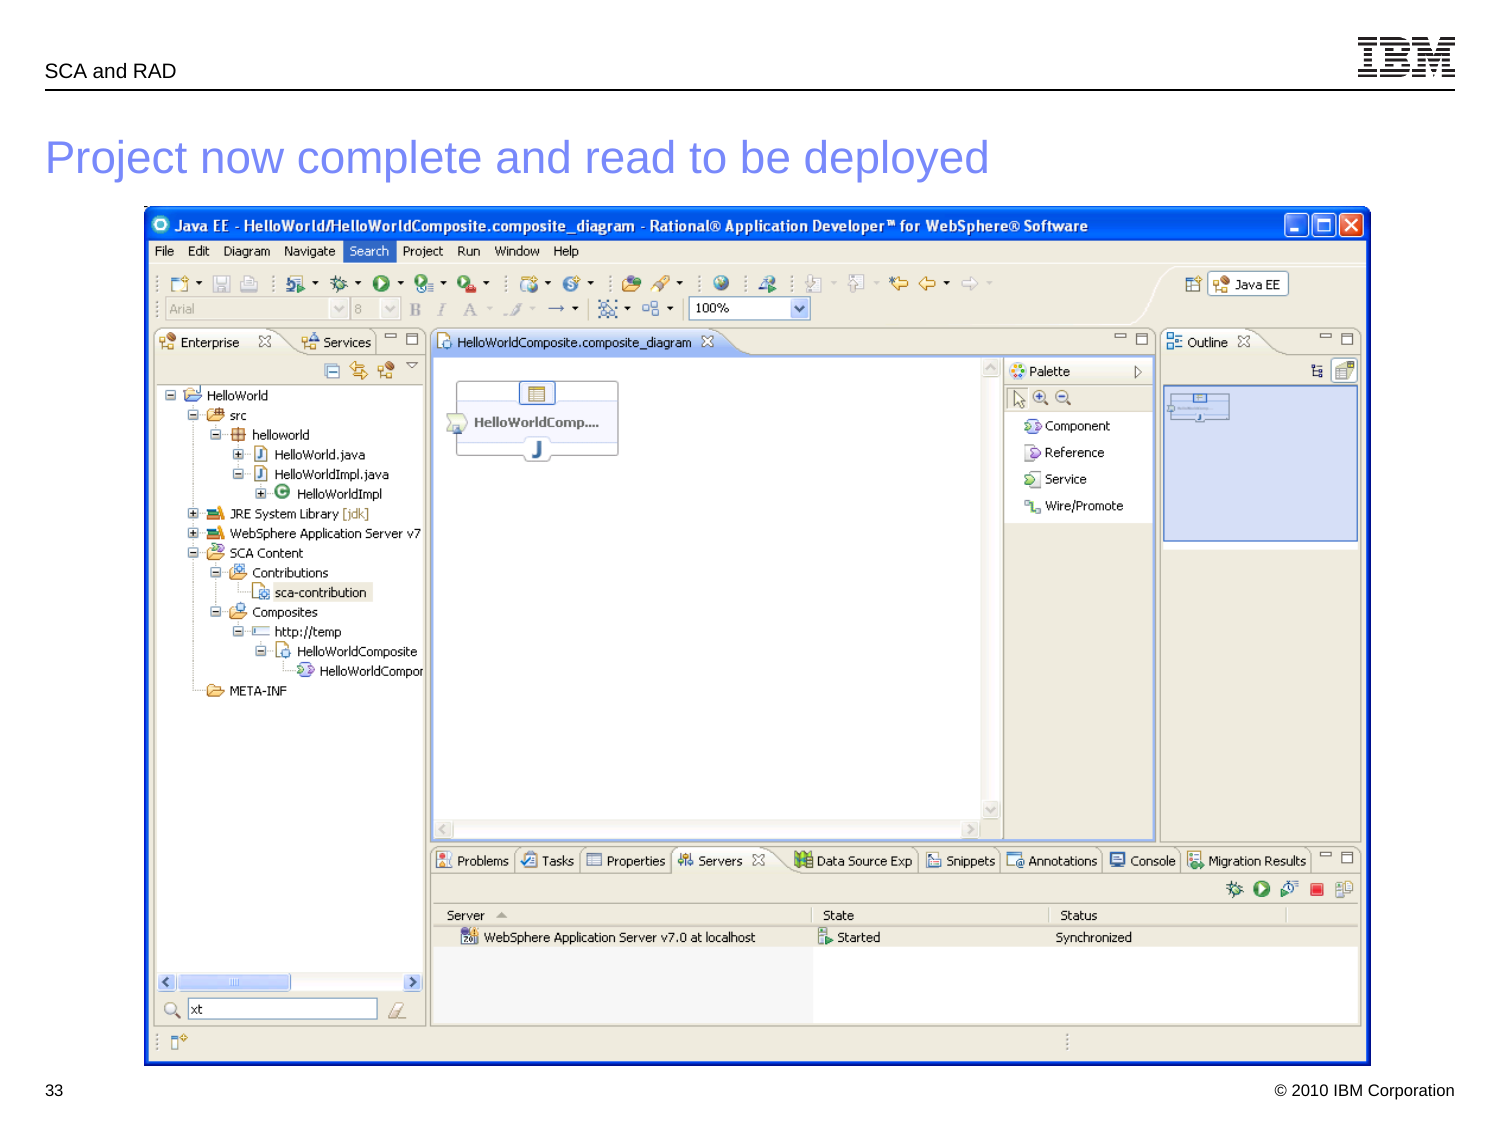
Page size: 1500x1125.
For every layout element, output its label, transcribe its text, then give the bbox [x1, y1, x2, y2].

picture [144, 206, 1371, 1066]
picture [1358, 37, 1455, 61]
title Project now complete and read to be deployed [29, 61, 1455, 258]
